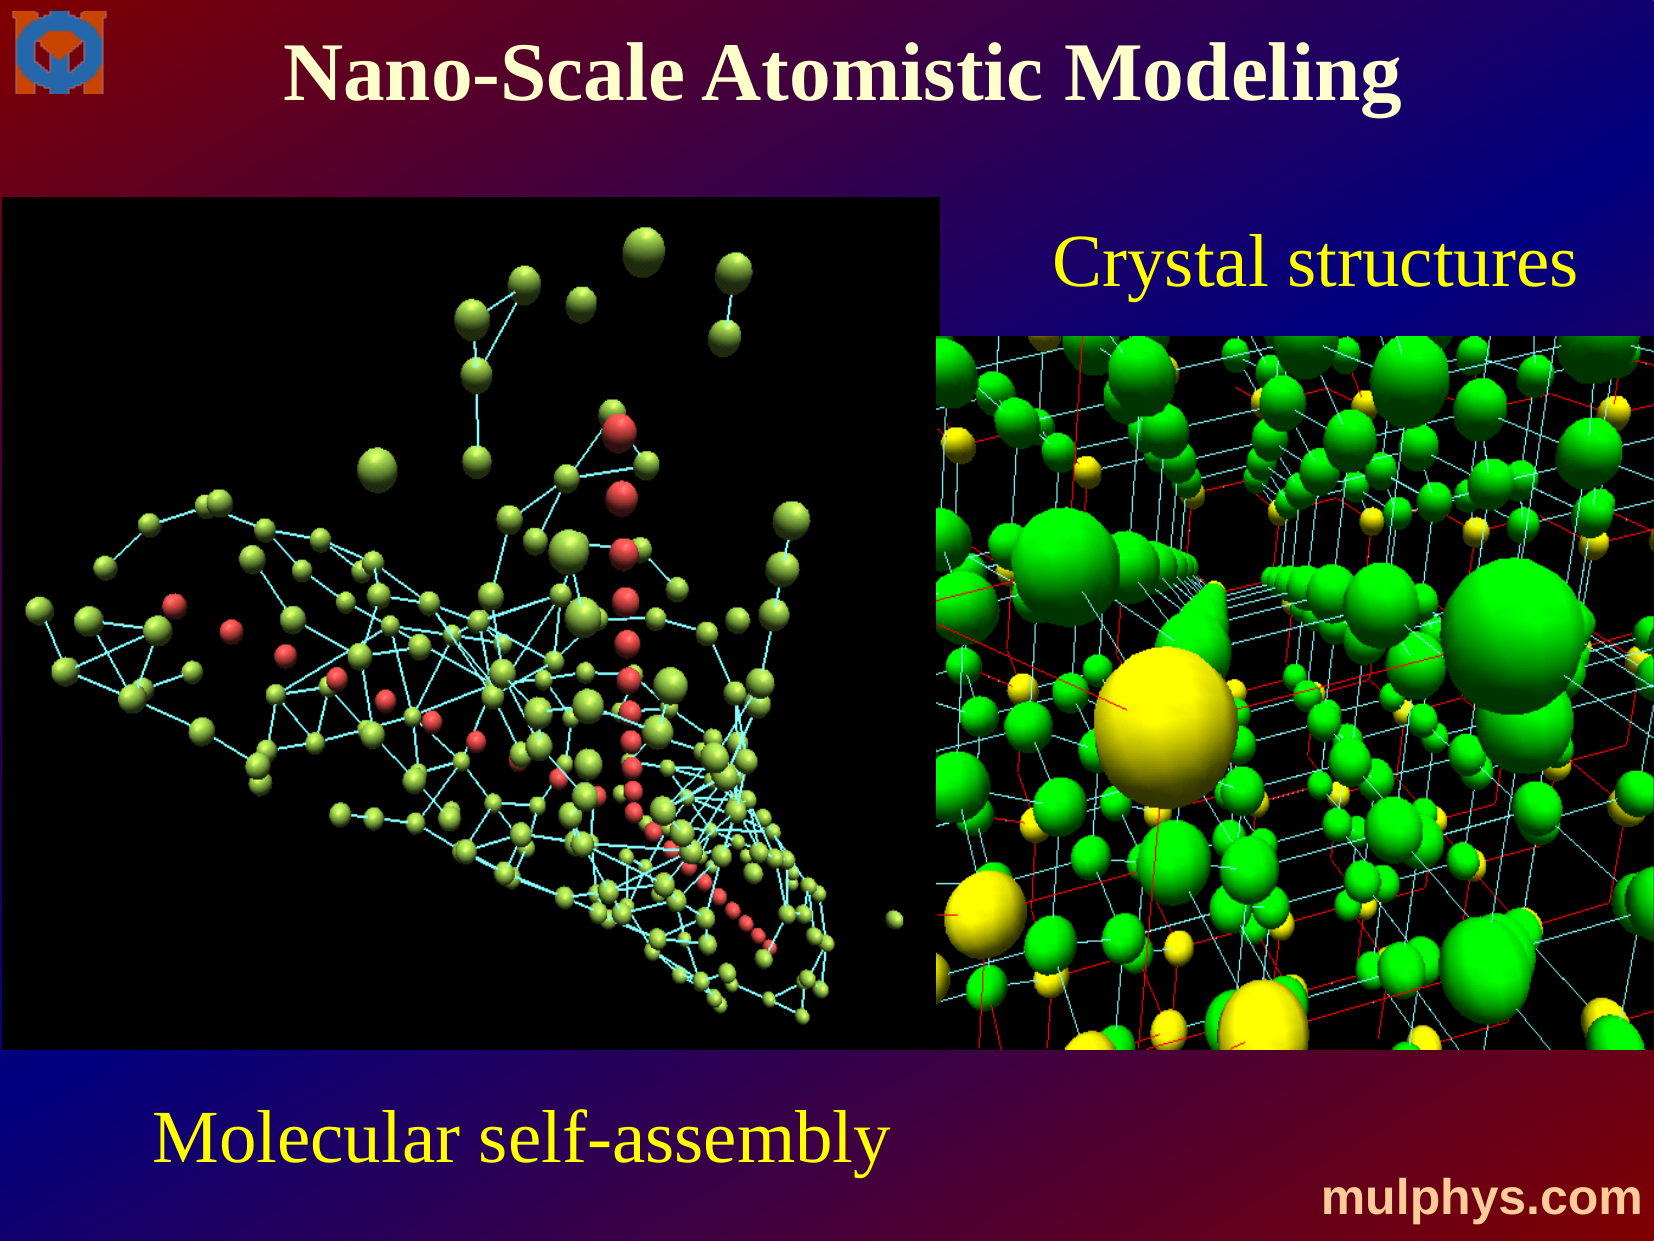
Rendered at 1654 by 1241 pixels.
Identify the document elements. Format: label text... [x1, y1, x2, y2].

text_box mulphys.com [1320, 1164, 1644, 1225]
text_box Nano-Scale Atomistic Modeling [283, 16, 1404, 117]
picture [2, 197, 1654, 1050]
text_box Molecular self-assembly [152, 1087, 892, 1178]
picture [11, 11, 110, 95]
text_box Crystal structures [1052, 211, 1580, 302]
